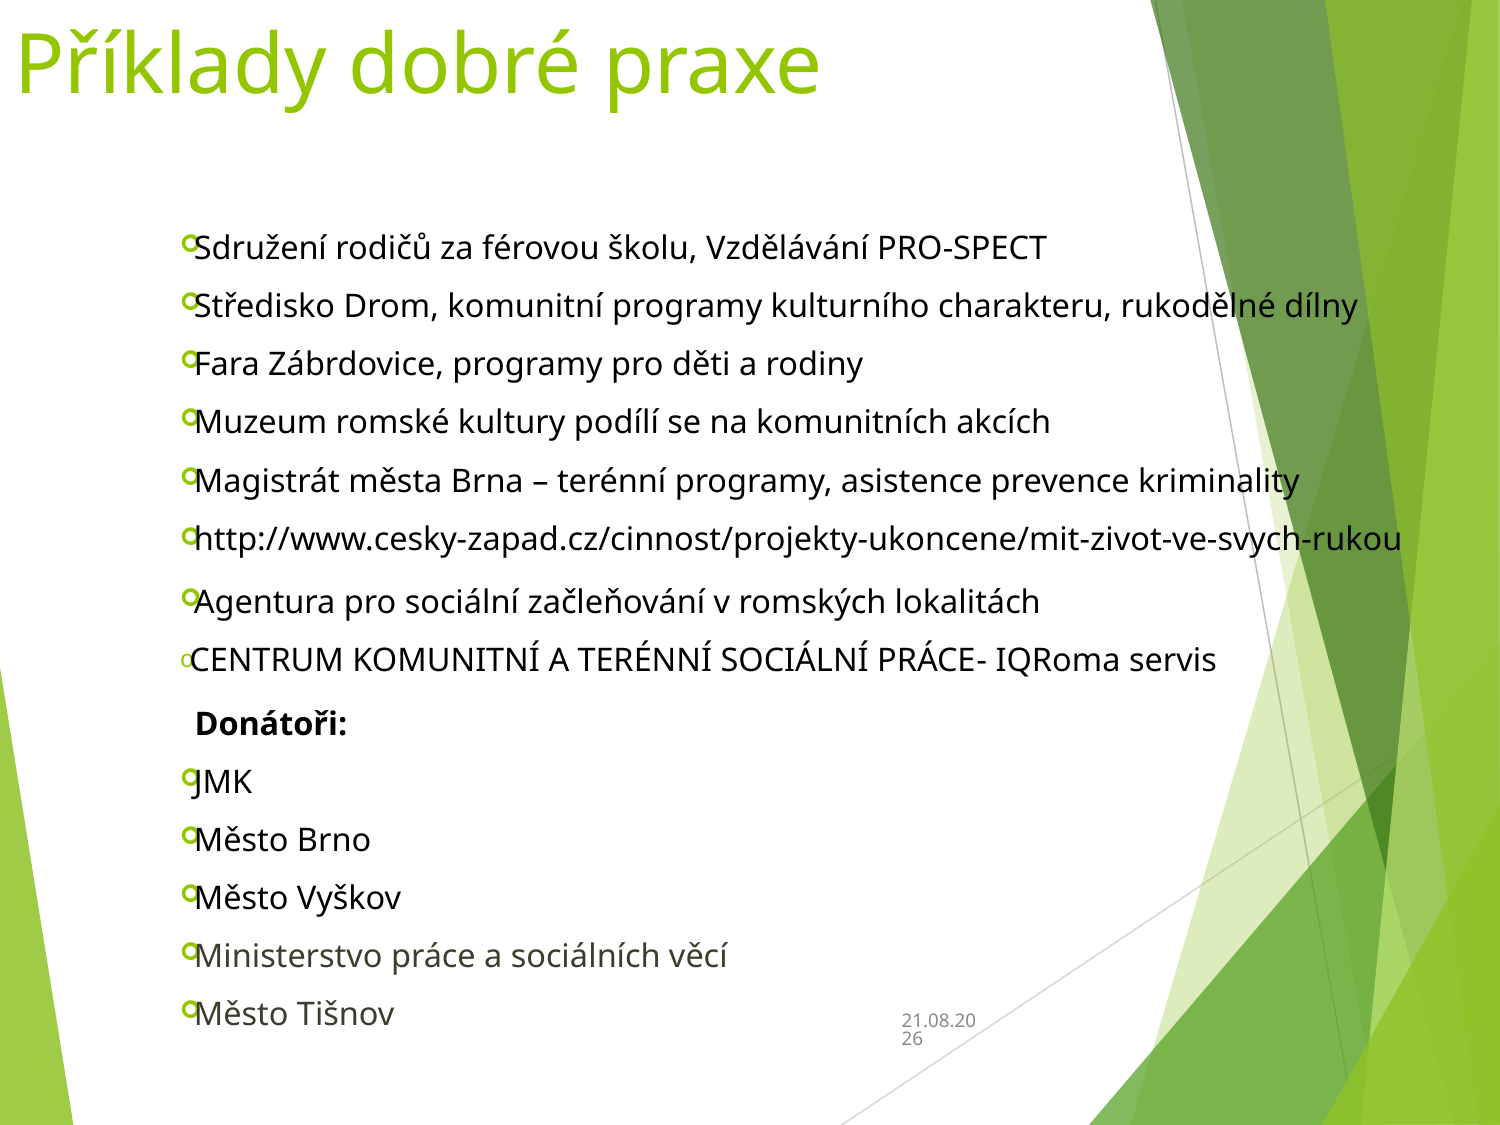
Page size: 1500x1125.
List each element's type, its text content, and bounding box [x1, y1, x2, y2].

title Příklady dobré praxe [0, 2, 1236, 190]
text_box 14.04.2020 [886, 1047, 999, 1051]
list Sdružení rodičů za férovou školu, Vzdělávání PRO-SPECT Středisko Drom, komunitní programy kulturního charakteru, rukodělné dílny Fara Zábrdovice, programy pro děti a rodiny Muzeum romské kultury podílí se na komunitních akcích Magistrát města Brna – terénní programy, asistence prevence kriminality http://www.cesky-zapad.cz/cinnost/projekty-ukoncene/mit-zivot-ve-svych-rukou Agentura pro sociální začleňování v romských lokalitách CENTRUM KOMUNITNÍ A TERÉNNÍ SOCIÁLNÍ PRÁCE- IQRoma servis Donátoři: JMK Město Brno Město Vyškov Ministerstvo práce a sociálních věcí Město Tišnov [165, 219, 1500, 1047]
